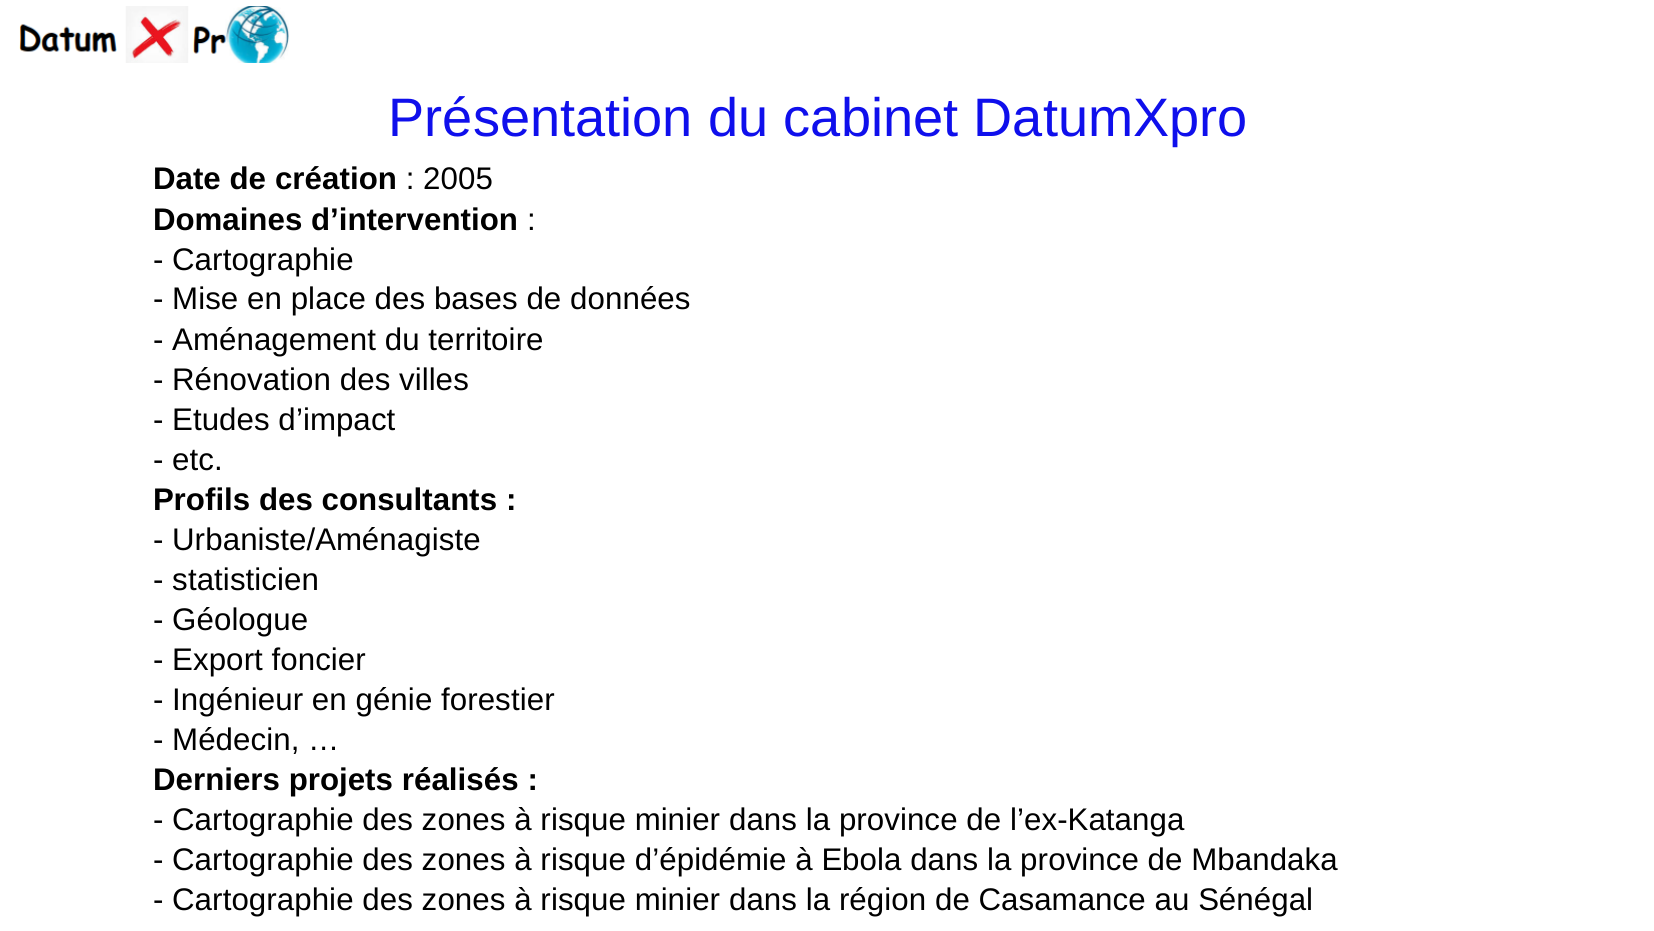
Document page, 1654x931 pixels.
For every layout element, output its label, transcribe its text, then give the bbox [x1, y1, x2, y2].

picture [0, 6, 319, 63]
text_box Présentation du cabinet DatumXpro [82, 36, 1571, 193]
text_box Date de création : 2005 Domaines d’intervention : - Cartographie - Mise en place des bases de données - Aménagement du territoire - Rénovation des villes - Etudes d’impact - etc. Profils des consultants : - Urbaniste/Aménagiste - statisticien - Géologue - Export foncier - Ingénieur en génie forestier - Médecin, … Derniers projets réalisés : - Cartographie des zones à risque minier dans la province de l’ex-Katanga - Cartographie des zones à risque d’épidémie à Ebola dans la province de Mbandaka - Cartographie des zones à risque minier dans la région de Casamance au Sénégal [153, 123, 1465, 883]
